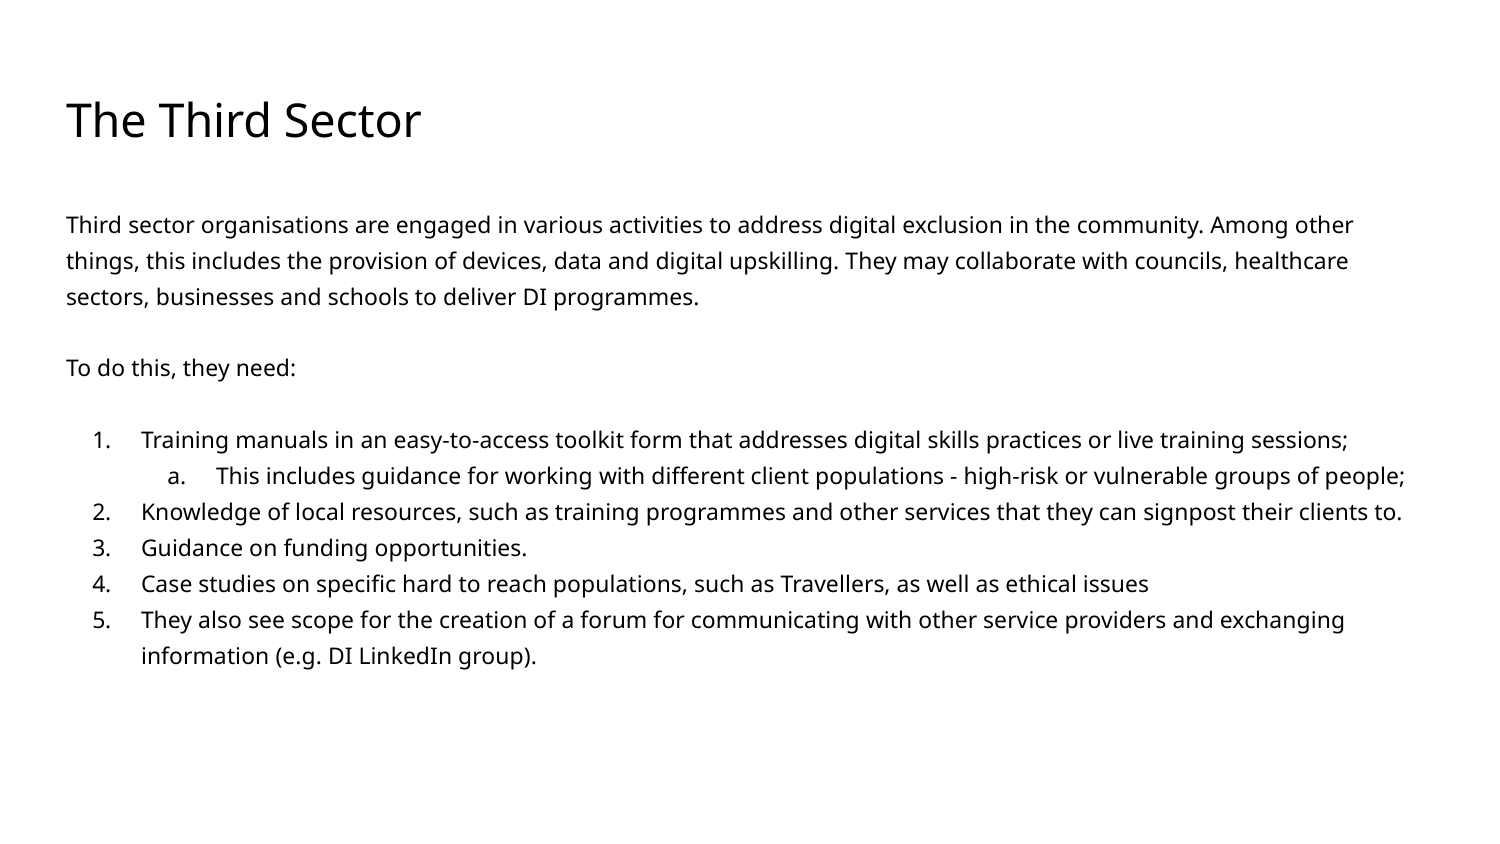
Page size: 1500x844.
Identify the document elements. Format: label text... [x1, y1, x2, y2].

list Third sector organisations are engaged in various activities to address digital exclusion in the community. Among other things, this includes the provision of devices, data and digital upskilling. They may collaborate with councils, healthcare sectors, businesses and schools to deliver DI programmes. To do this, they need: Training manuals in an easy-to-access toolkit form that addresses digital skills practices or live training sessions; This includes guidance for working with different client populations - high-risk or vulnerable groups of people; Knowledge of local resources, such as training programmes and other services that they can signpost their clients to. Guidance on funding opportunities. Case studies on specific hard to reach populations, such as Travellers, as well as ethical issues They also see scope for the creation of a forum for communicating with other service providers and exchanging information (e.g. DI LinkedIn group). [51, 189, 1449, 750]
title The Third Sector [51, 72, 1449, 167]
